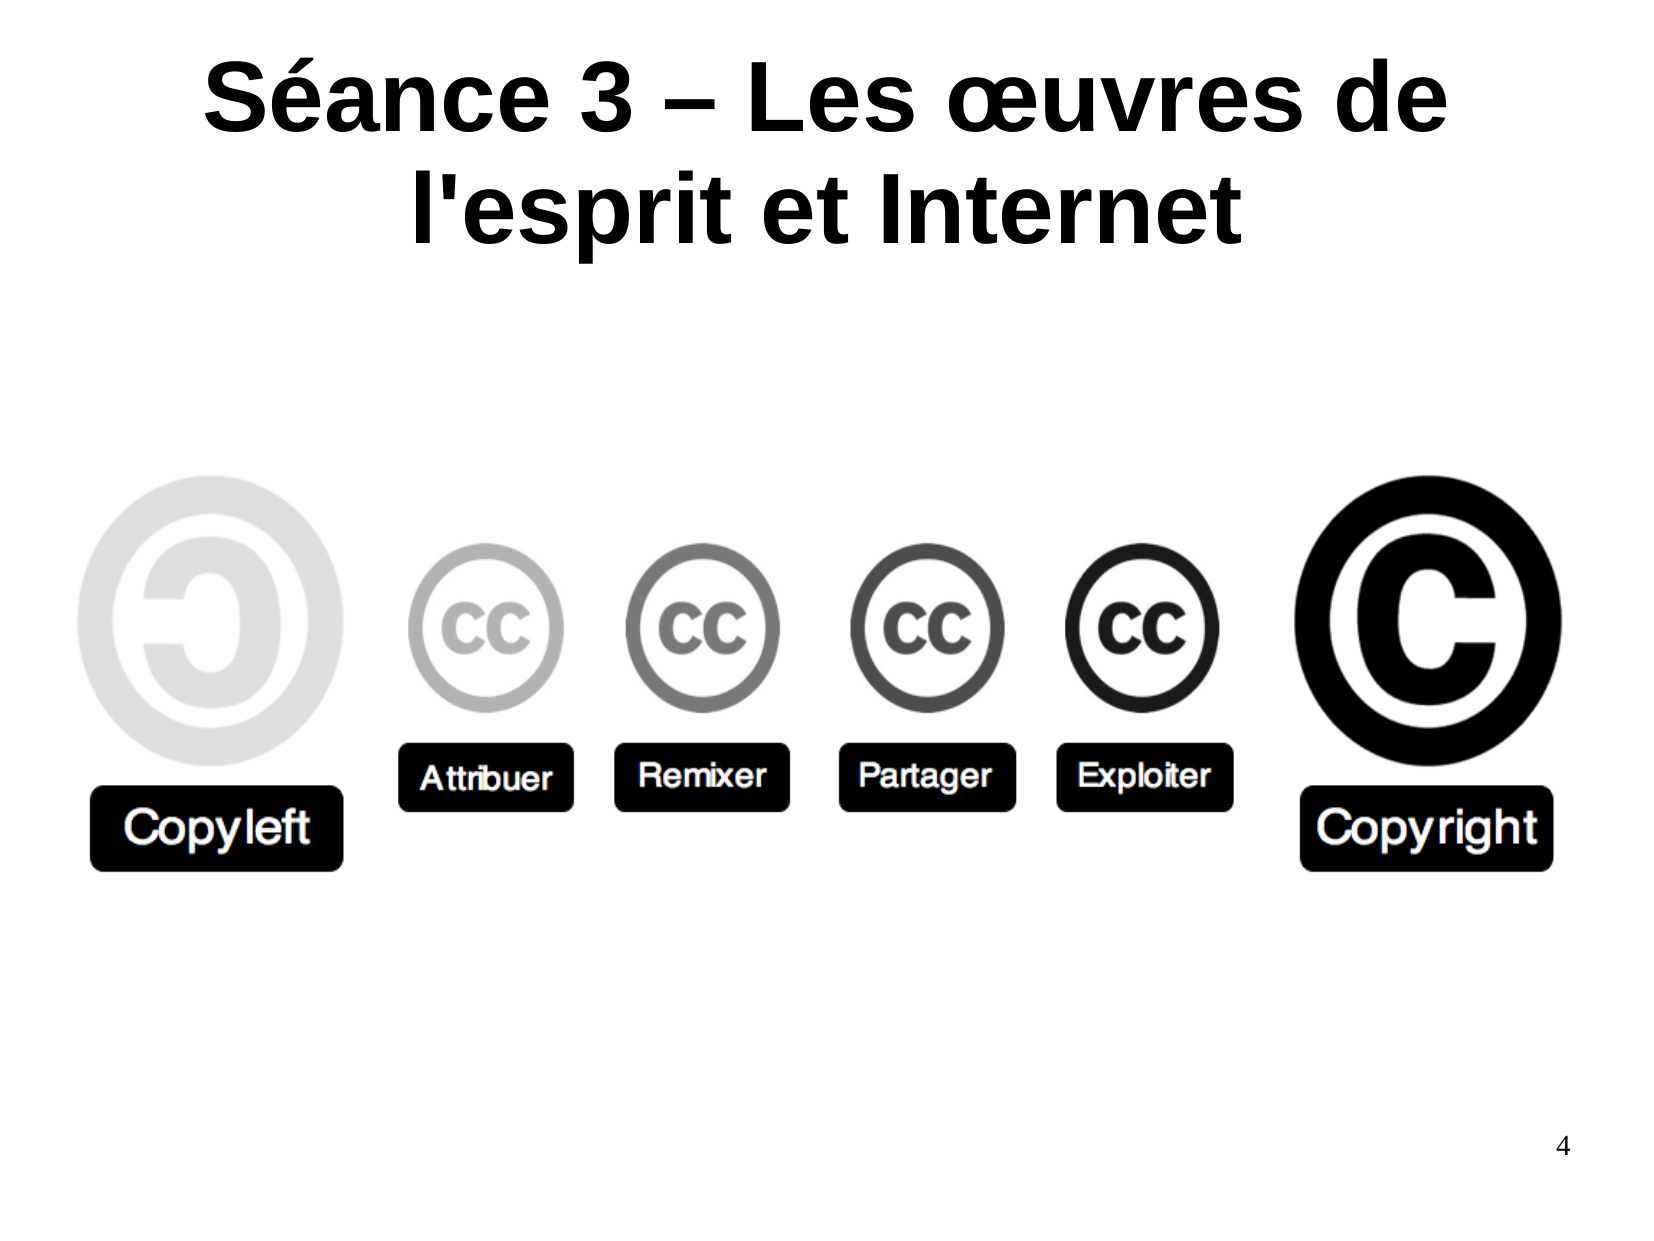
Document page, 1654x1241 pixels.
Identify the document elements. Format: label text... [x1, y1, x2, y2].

title Séance 3 – Les œuvres de l'esprit et Internet [82, 41, 1571, 265]
picture [70, 460, 1571, 891]
